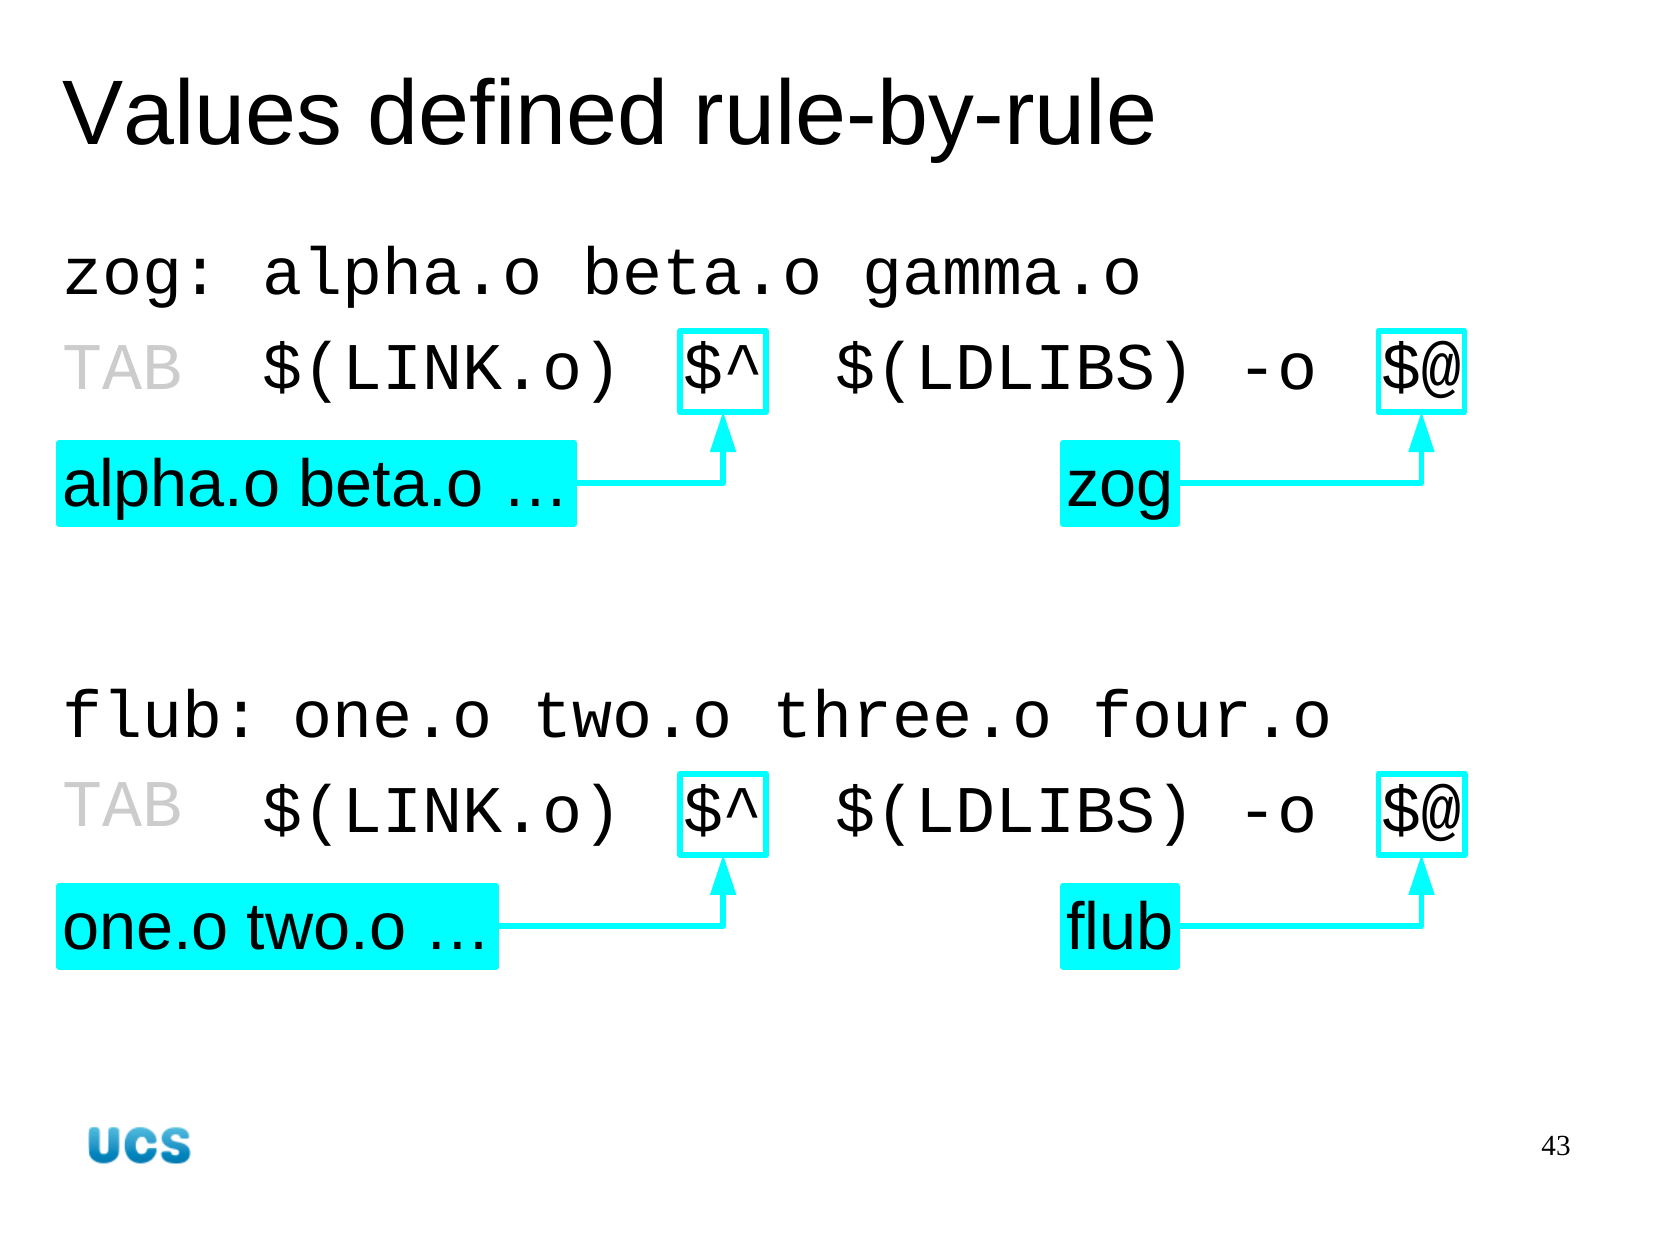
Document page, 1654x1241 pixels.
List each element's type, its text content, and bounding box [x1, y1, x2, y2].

text_box one.o two.o … [59, 885, 497, 967]
text_box $^ [680, 330, 767, 413]
text_box $@ [1378, 330, 1465, 413]
text_box Values defined rule-by-rule [59, 59, 1162, 168]
text_box $(LDLIBS) [832, 330, 1199, 413]
text_box $(LDLIBS) [832, 773, 1199, 856]
text_box zog [1062, 442, 1178, 524]
text_box $(LINK.o) [259, 773, 626, 856]
text_box one.o two.o three.o four.o [289, 679, 1336, 761]
text_box $(LINK.o) [259, 330, 626, 413]
text_box $@ [1378, 773, 1465, 856]
text_box -o [1234, 773, 1321, 856]
text_box : [177, 236, 224, 318]
text_box -o [1234, 330, 1321, 413]
text_box alpha.o beta.o … [59, 442, 575, 524]
text_box : [218, 679, 265, 761]
picture [88, 1126, 191, 1165]
text_box flub [1062, 885, 1177, 967]
text_box flub [59, 679, 218, 761]
text_box $^ [680, 773, 767, 856]
text_box TAB [59, 767, 186, 850]
text_box TAB [59, 330, 186, 413]
text_box zog [59, 236, 177, 318]
text_box alpha.o beta.o gamma.o [259, 236, 1146, 318]
